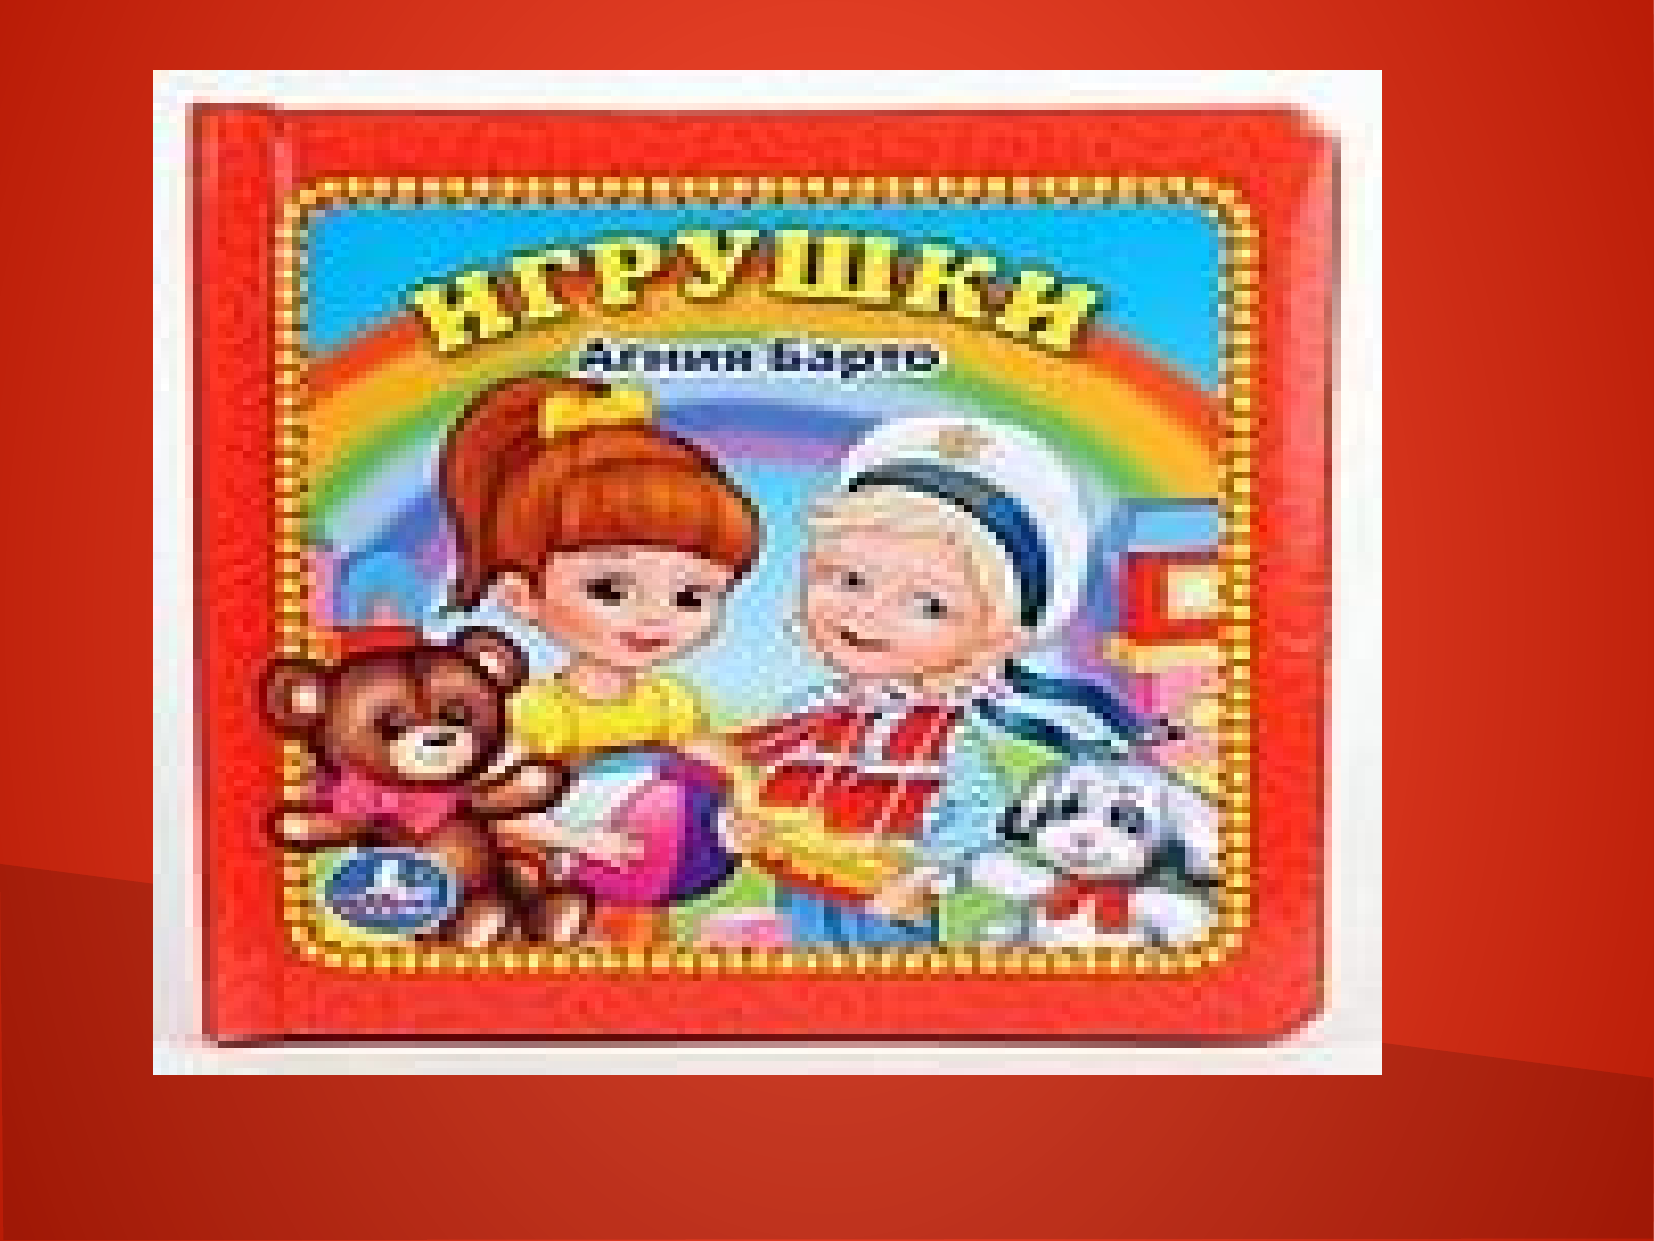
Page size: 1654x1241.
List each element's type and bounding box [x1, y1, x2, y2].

picture [153, 70, 1382, 1075]
